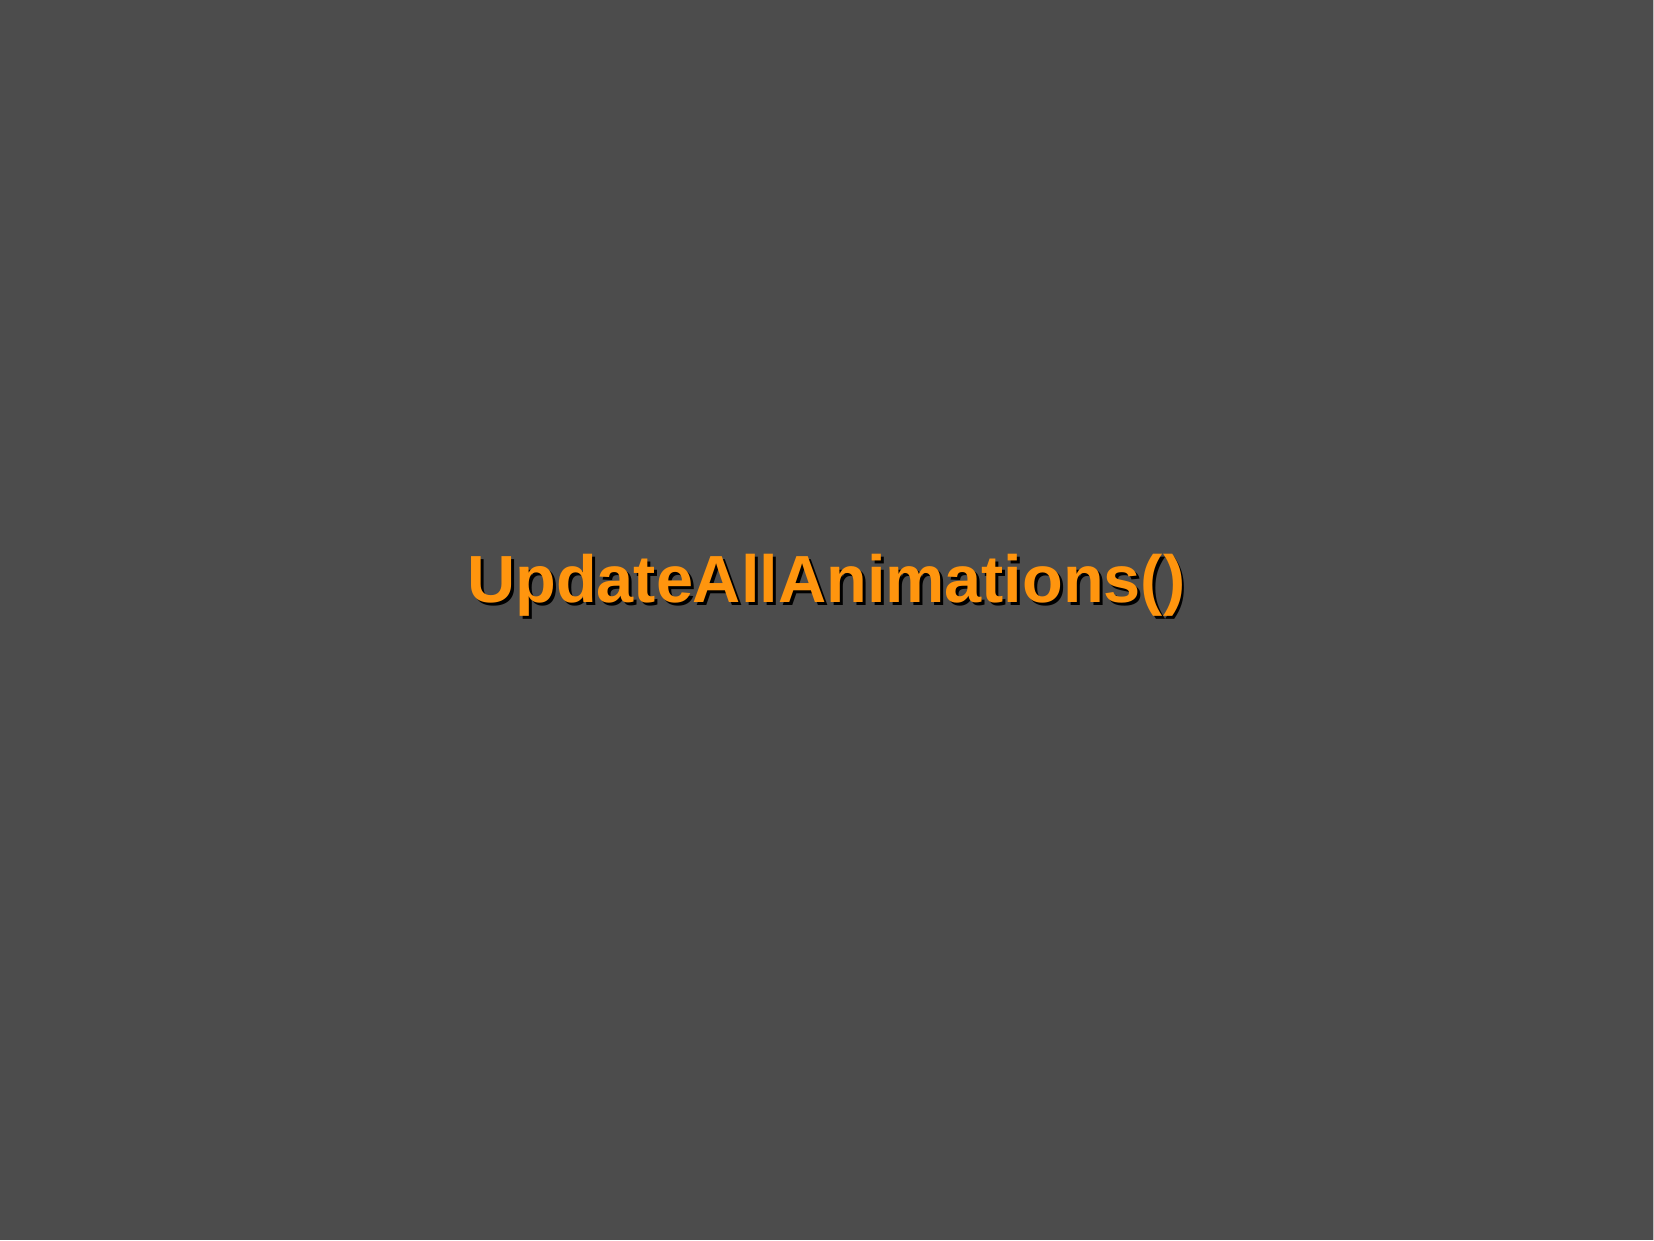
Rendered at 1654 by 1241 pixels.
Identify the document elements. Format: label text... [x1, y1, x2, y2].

subtitle UpdateAllAnimations() [82, 49, 1571, 1109]
